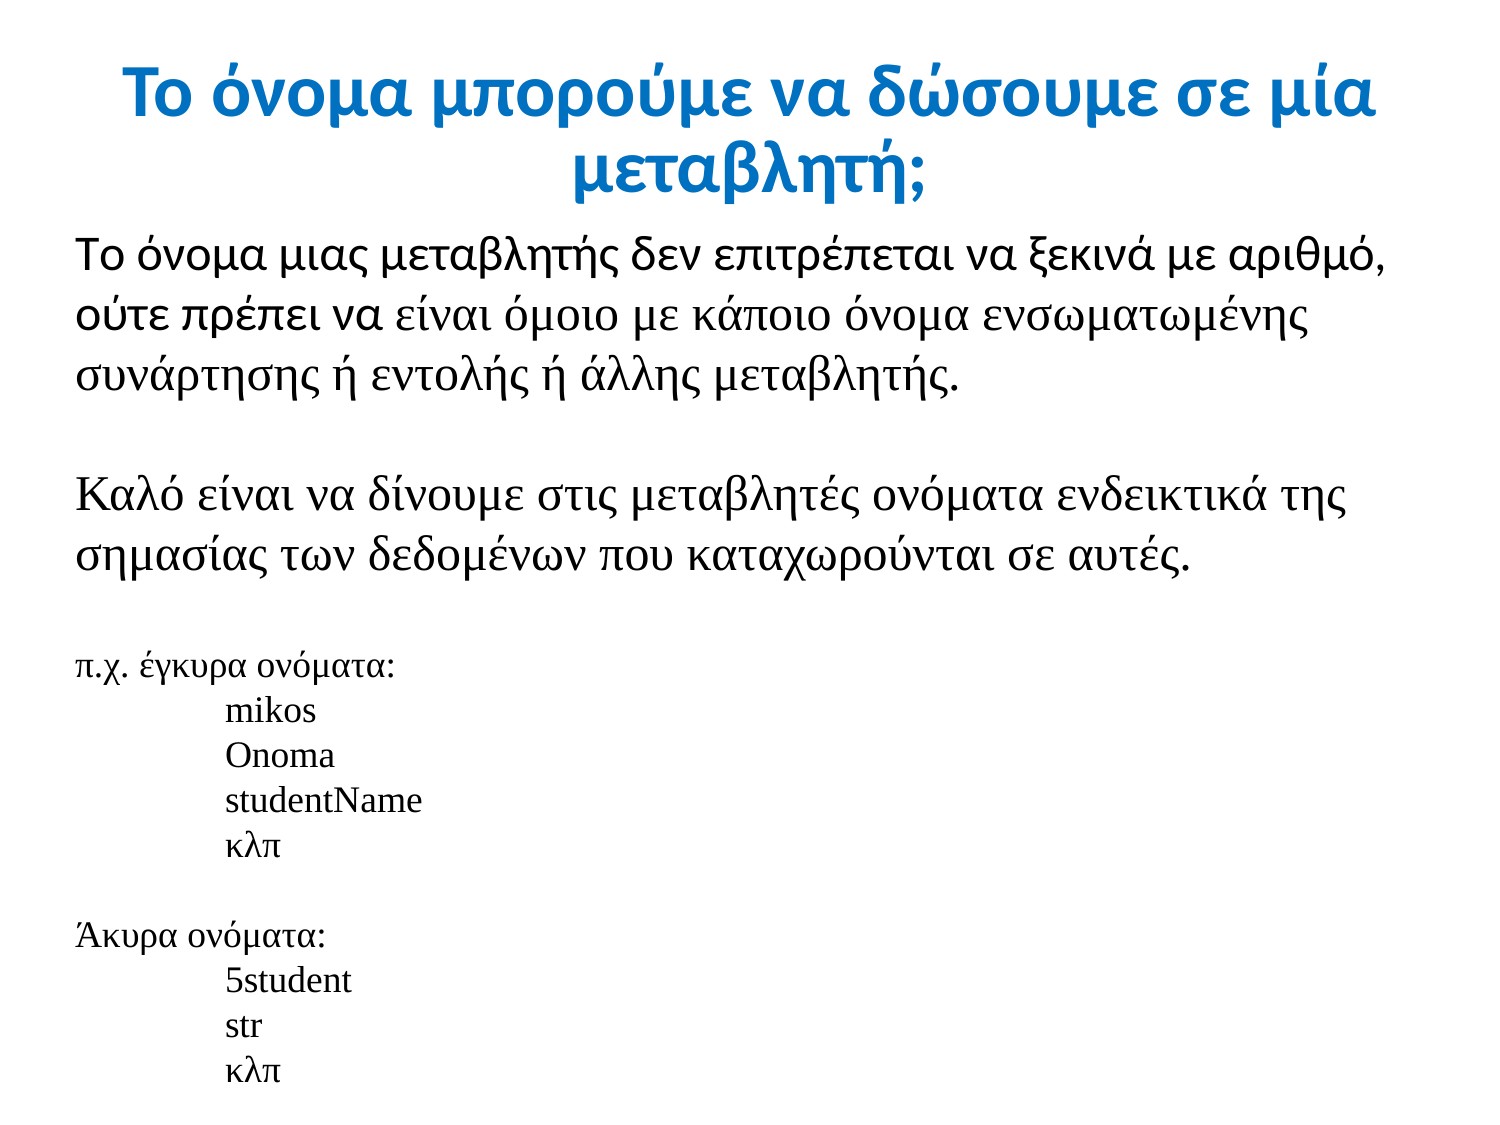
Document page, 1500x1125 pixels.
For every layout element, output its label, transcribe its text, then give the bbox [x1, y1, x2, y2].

subtitle Tο όνομα μιας μεταβλητής δεν επιτρέπεται να ξεκινά με αριθμό, ούτε πρέπει να είναι όμοιο με κάποιο όνομα ενσωματωμένης συνάρτησης ή εντολής ή άλλης μεταβλητής. Καλό είναι να δίνουμε στις μεταβλητές ονόματα ενδεικτικά της σημασίας των δεδομένων που καταχωρούνται σε αυτές. π.χ. έγκυρα ονόματα: mikos Onoma studentName κλπ Άκυρα ονόματα: 5student str κλπ [75, 210, 1425, 1100]
title Το όνομα μπορούμε να δώσουμε σε μία μεταβλητή; [75, 60, 1425, 210]
